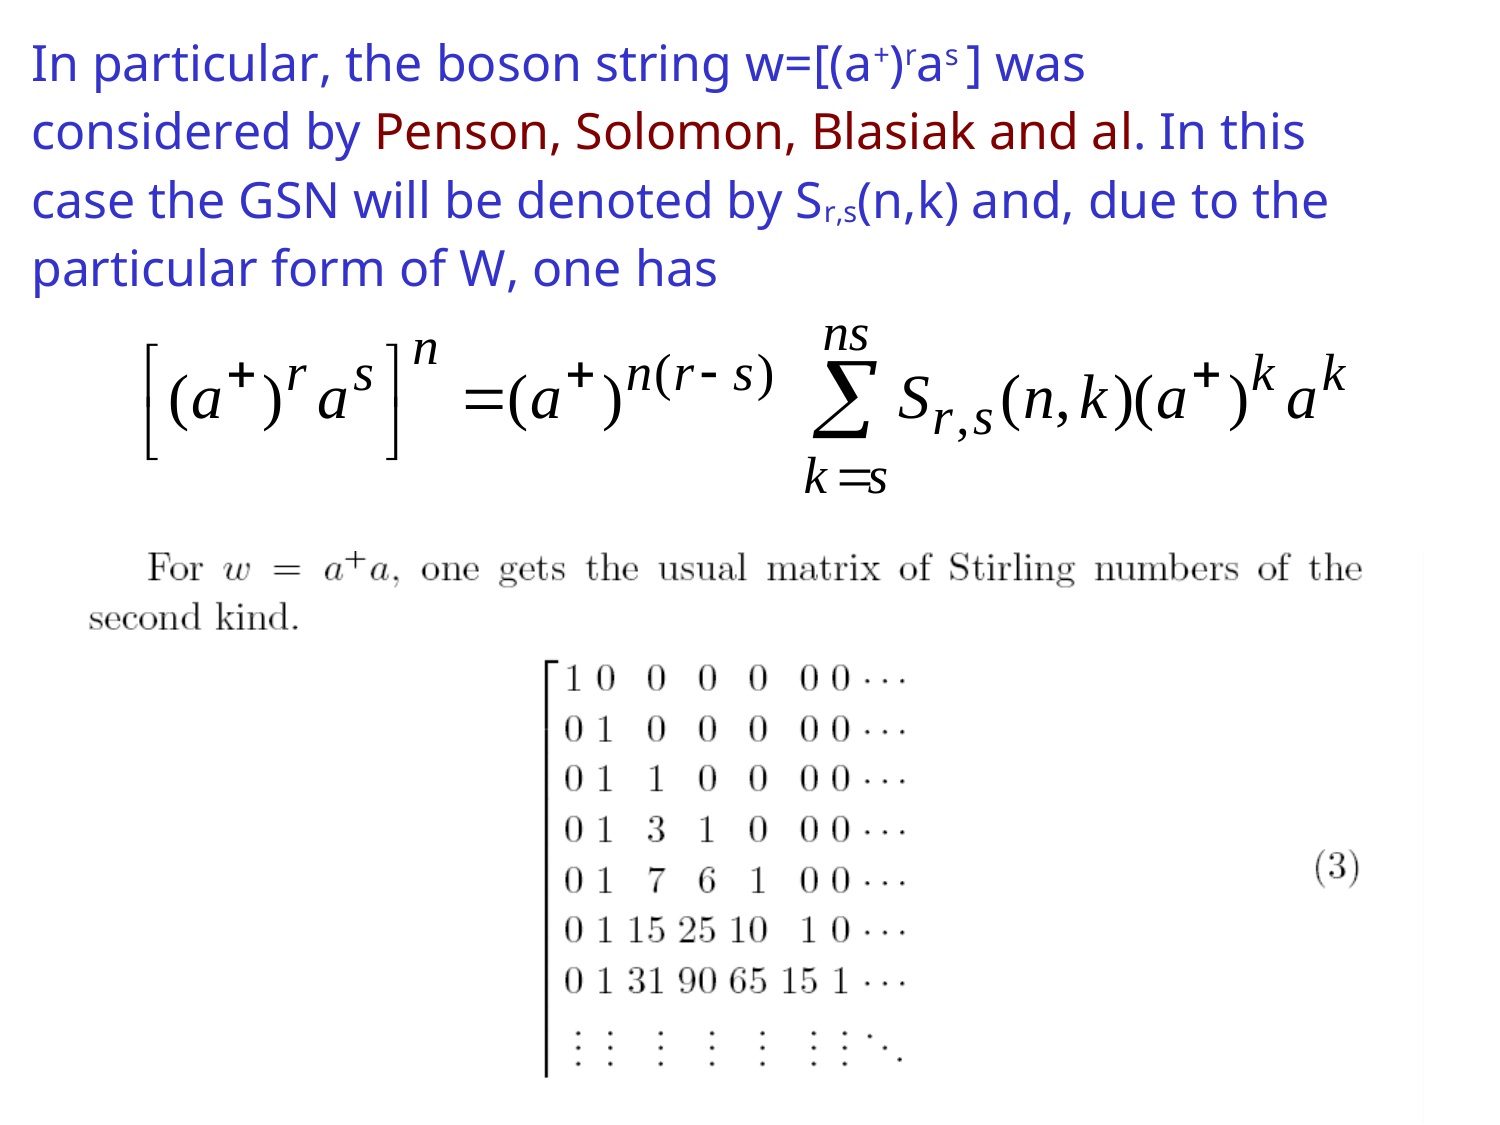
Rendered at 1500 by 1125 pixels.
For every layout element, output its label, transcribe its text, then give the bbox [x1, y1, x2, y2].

picture [18, 551, 1424, 1124]
chart [131, 297, 1370, 508]
text_box In particular, the boson string w=[(a+)ras ] was considered by Penson, Solomon, Blasiak and al. In this case the GSN will be denoted by Sr,s(n,k) and, due to the particular form of W, one has [16, 20, 1358, 309]
